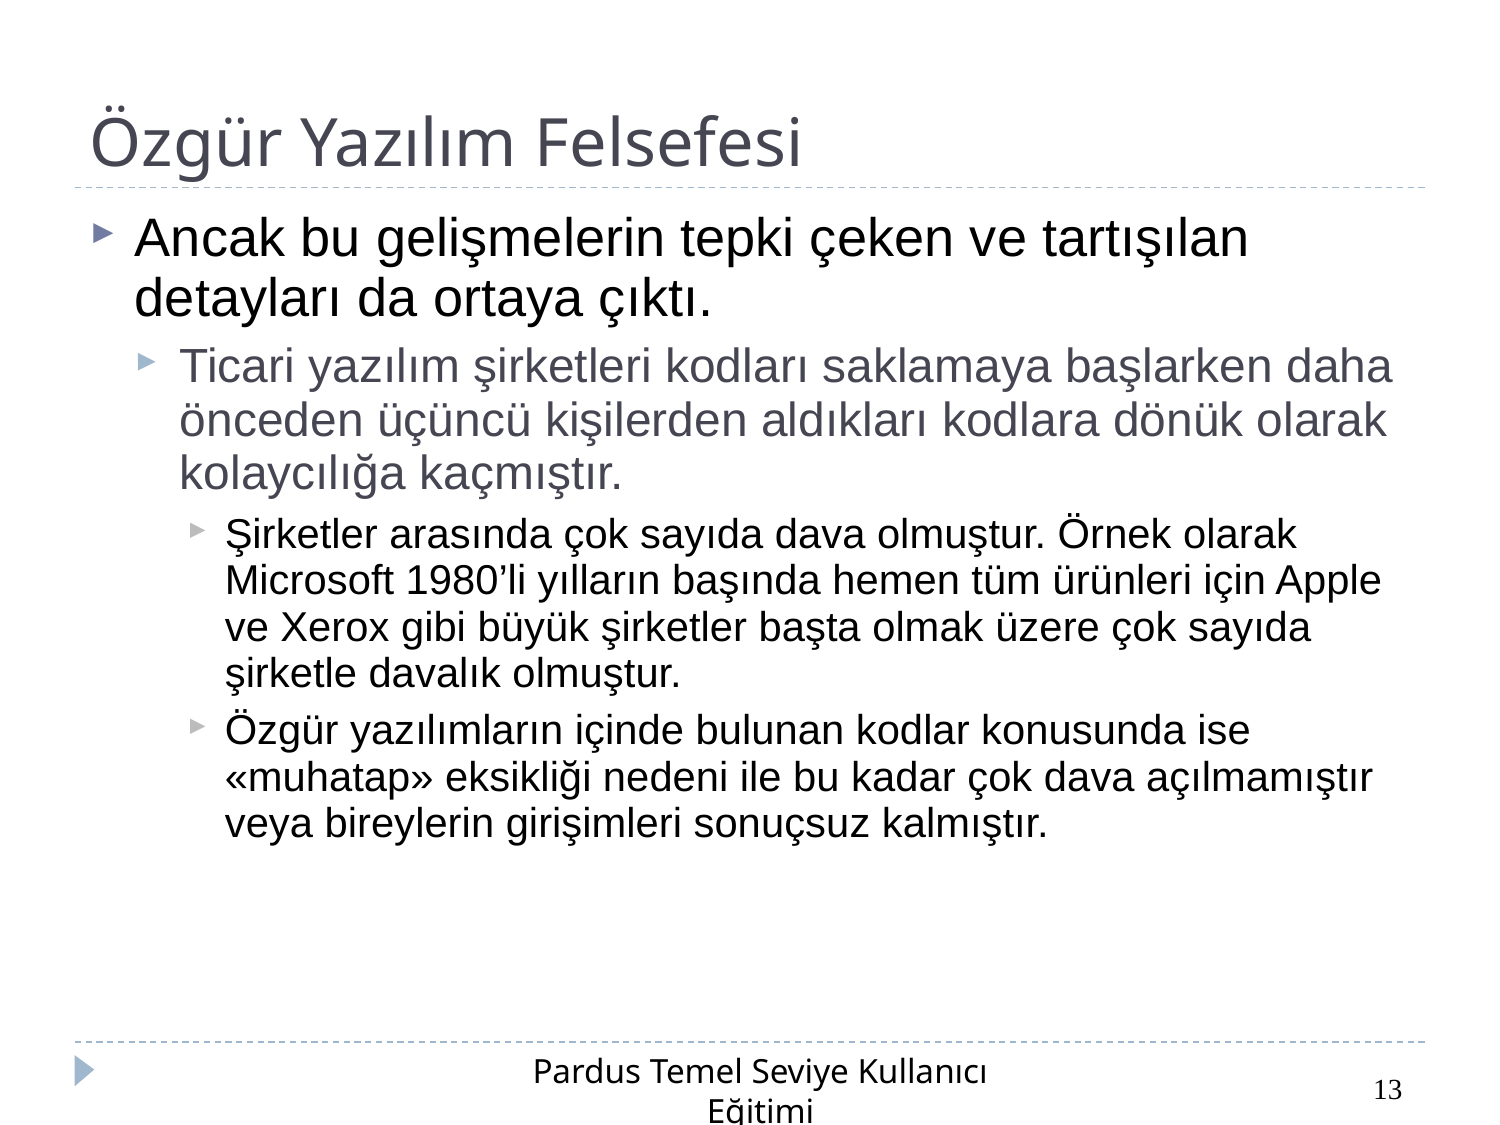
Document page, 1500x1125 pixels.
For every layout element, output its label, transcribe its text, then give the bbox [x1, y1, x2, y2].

title Özgür Yazılım Felsefesi [75, 24, 1425, 188]
list Ancak bu gelişmelerin tepki çeken ve tartışılan detayları da ortaya çıktı. Ticari yazılım şirketleri kodları saklamaya başlarken daha önceden üçüncü kişilerden aldıkları kodlara dönük olarak kolaycılığa kaçmıştır. Şirketler arasında çok sayıda dava olmuştur. Örnek olarak Microsoft 1980’li yılların başında hemen tüm ürünleri için Apple ve Xerox gibi büyük şirketler başta olmak üzere çok sayıda şirketle davalık olmuştur. Özgür yazılımların içinde bulunan kodlar konusunda ise «muhatap» eksikliği nedeni ile bu kadar çok dava açılmamıştır veya bireylerin girişimleri sonuçsuz kalmıştır. [75, 200, 1425, 1010]
